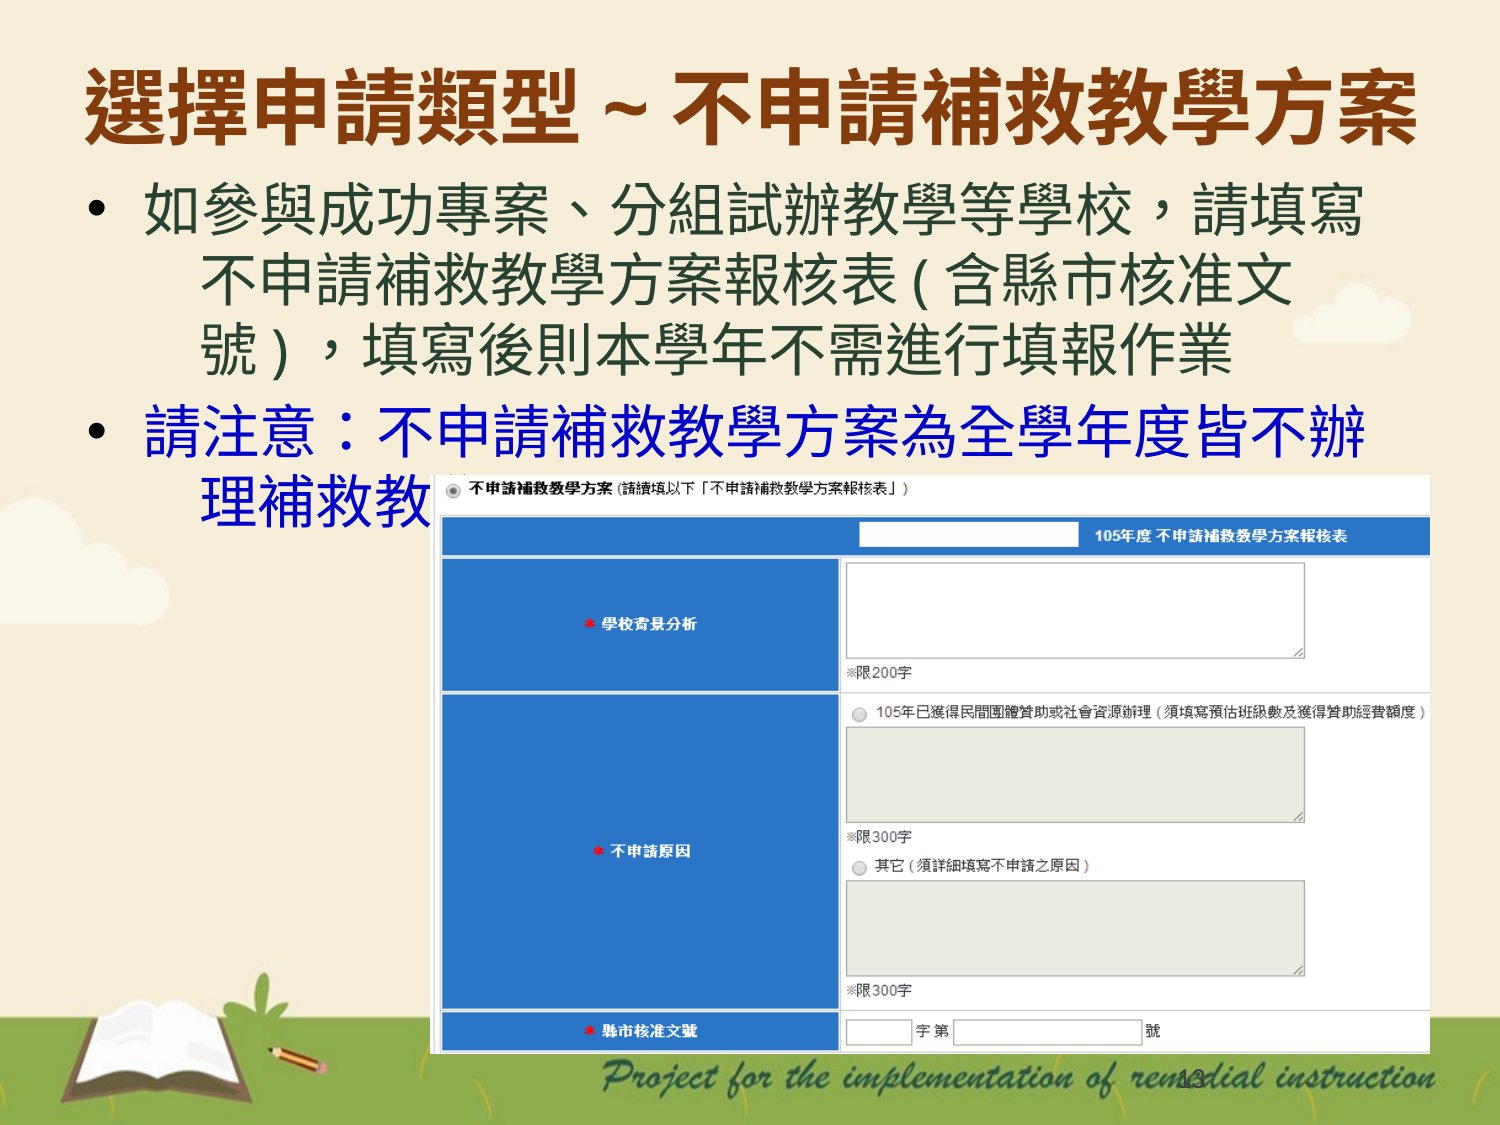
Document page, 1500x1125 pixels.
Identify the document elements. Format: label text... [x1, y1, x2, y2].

text_box [1161, 1046, 1499, 1107]
picture [424, 475, 1430, 1054]
title 選擇申請類型~不申請補救教學方案 [13, 45, 1491, 178]
text_box 如參與成功專案、分組試辦教學等學校，請填寫不申請補救教學方案報核表(含縣市核准文號)，填寫後則本學年不需進行填報作業 請注意：不申請補救教學方案為全學年度皆不辦理補救教學！ [72, 178, 1430, 543]
